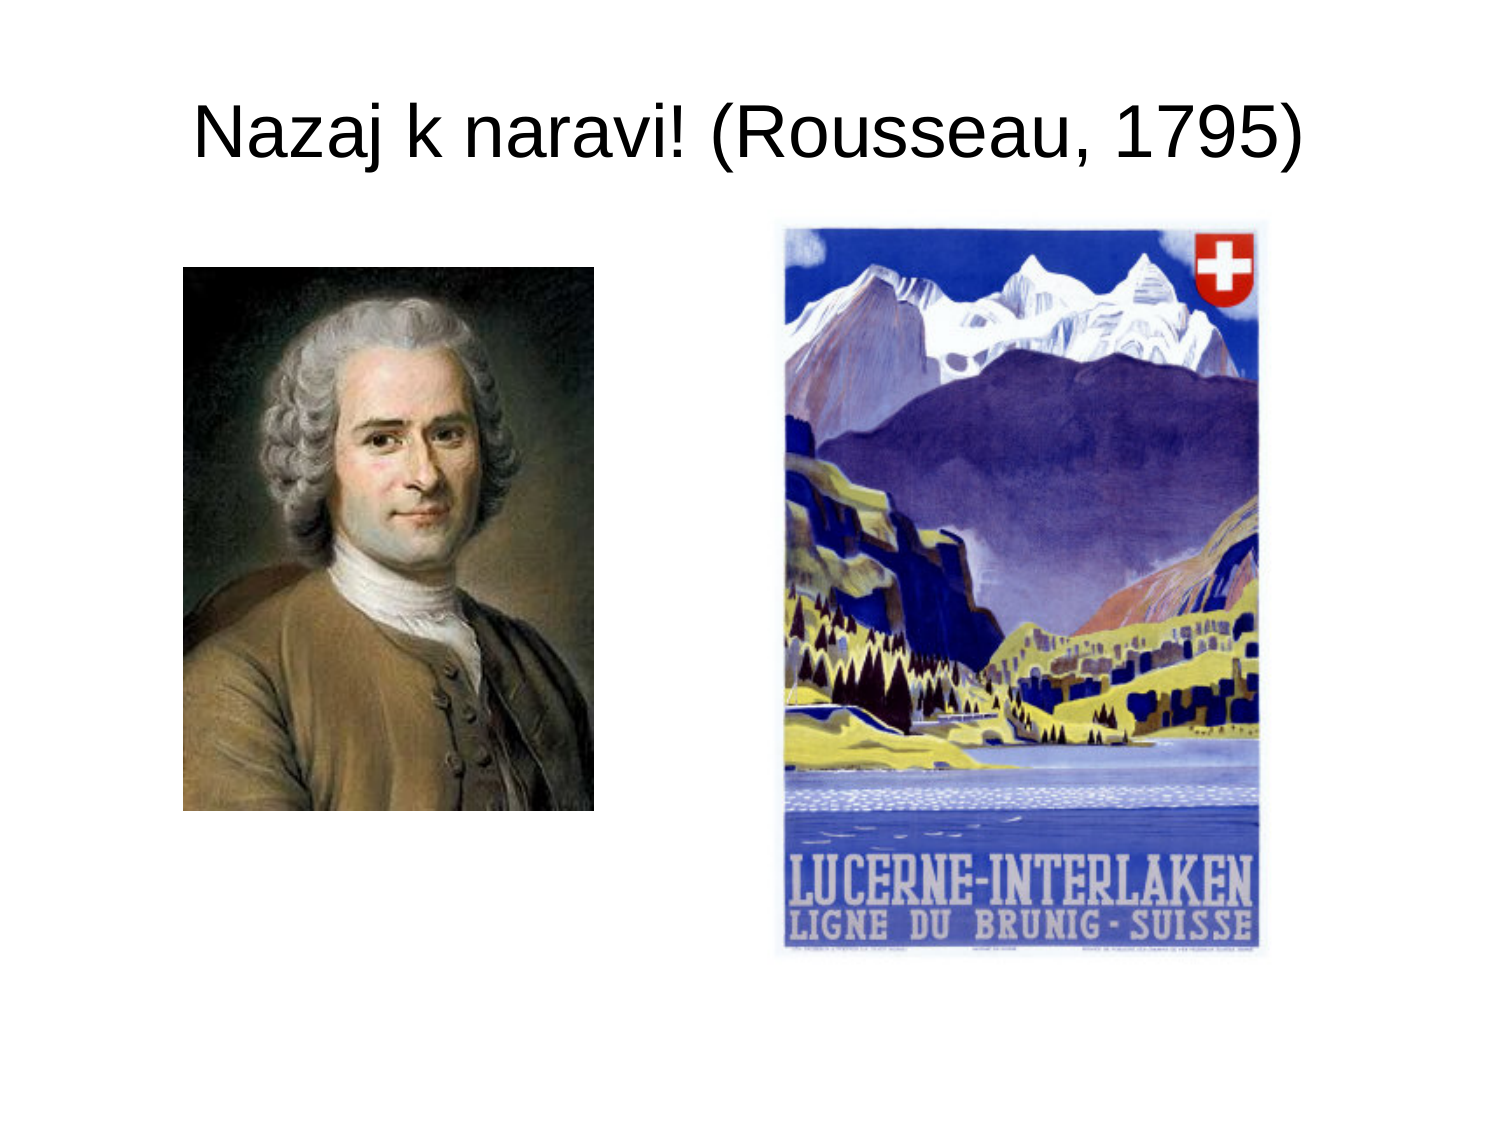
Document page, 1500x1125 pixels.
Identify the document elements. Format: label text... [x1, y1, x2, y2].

picture [726, 196, 1317, 983]
picture [183, 267, 594, 811]
title Nazaj k naravi! (Rousseau, 1795) [75, 21, 1424, 257]
